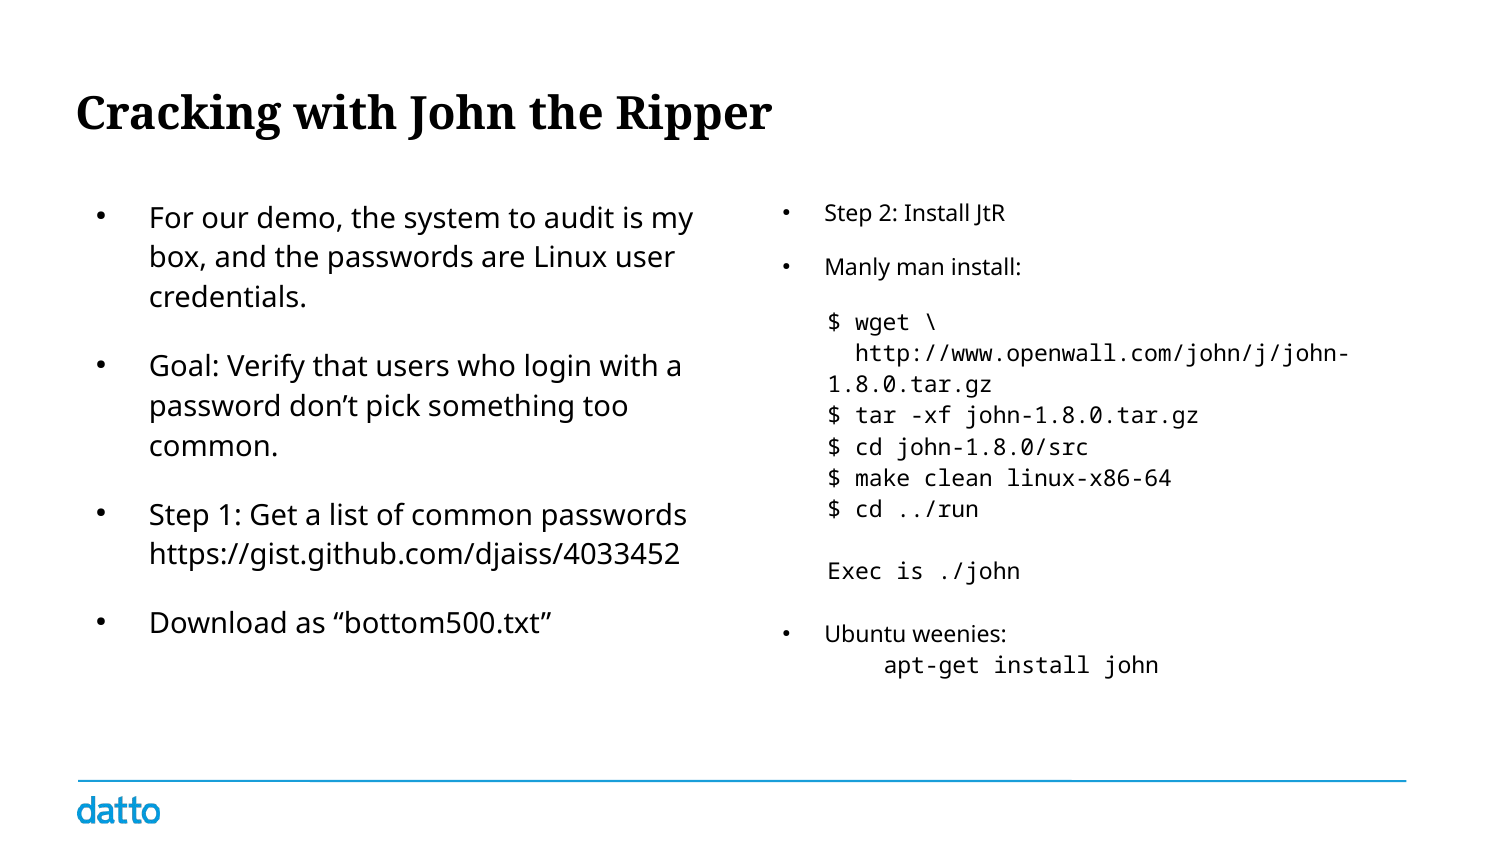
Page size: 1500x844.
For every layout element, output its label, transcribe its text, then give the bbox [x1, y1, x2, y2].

list Step 2: Install JtR Manly man install: $ wget \ http://www.openwall.com/john/j/john-1.8.0.tar.gz $ tar -xf john-1.8.0.tar.gz $ cd john-1.8.0/src $ make clean linux-x86-64 $ cd ../run Exec is ./john Ubuntu weenies: apt-get install john [768, 197, 1426, 687]
picture [95, 796, 133, 824]
picture [136, 796, 160, 824]
title Cracking with John the Ripper [75, 51, 1404, 172]
picture [122, 808, 133, 824]
list For our demo, the system to audit is my box, and the passwords are Linux user credentials. Goal: Verify that users who login with a password don’t pick something too common. Step 1: Get a list of common passwords https://gist.github.com/djaiss/4033452 Download as “bottom500.txt” [78, 197, 736, 687]
picture [77, 796, 91, 808]
picture [82, 808, 91, 819]
picture [146, 808, 156, 819]
